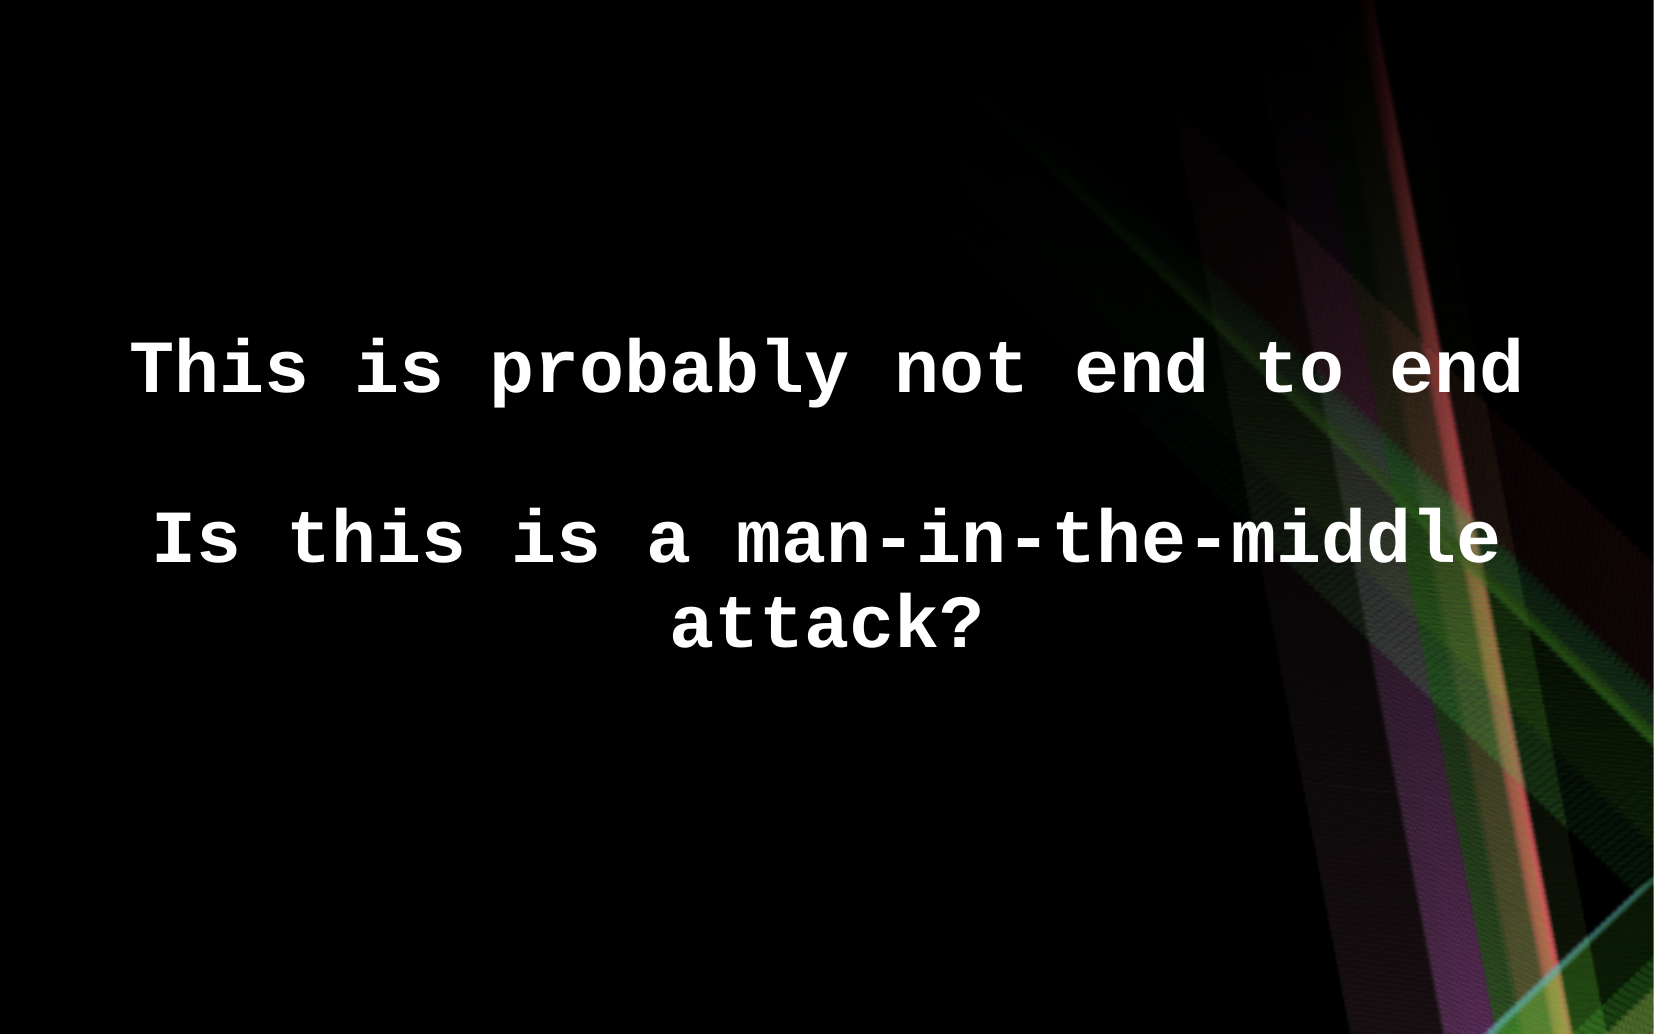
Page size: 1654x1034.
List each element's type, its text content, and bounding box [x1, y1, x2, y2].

picture [0, 0, 1654, 1034]
subtitle This is probably not end to end Is this is a man-in-the-middle attack? [82, 100, 1571, 901]
